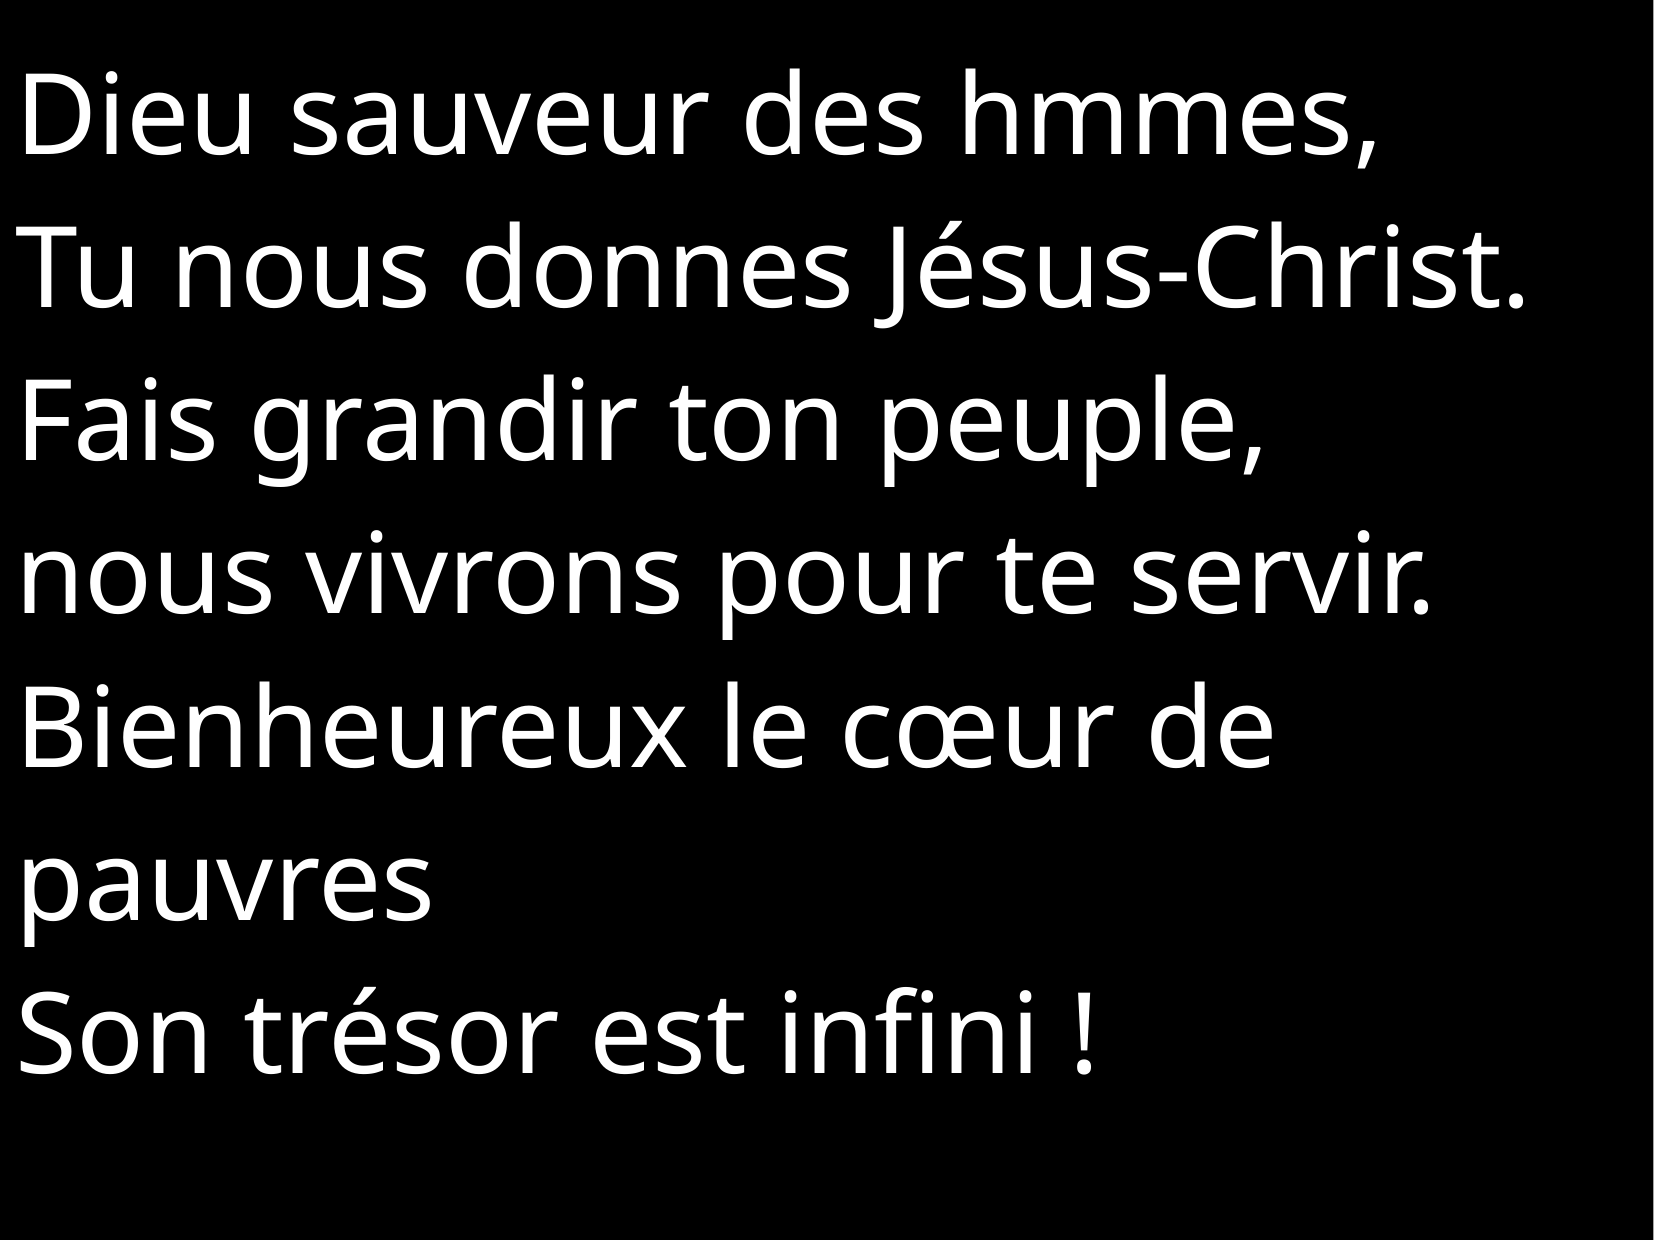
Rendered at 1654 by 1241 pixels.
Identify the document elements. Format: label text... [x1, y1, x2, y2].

text_box Dieu sauveur des hmmes, Tu nous donnes Jésus-Christ. Fais grandir ton peuple, nous vivrons pour te servir. Bienheureux le cœur de pauvres Son trésor est infini ! [0, 26, 1654, 1196]
